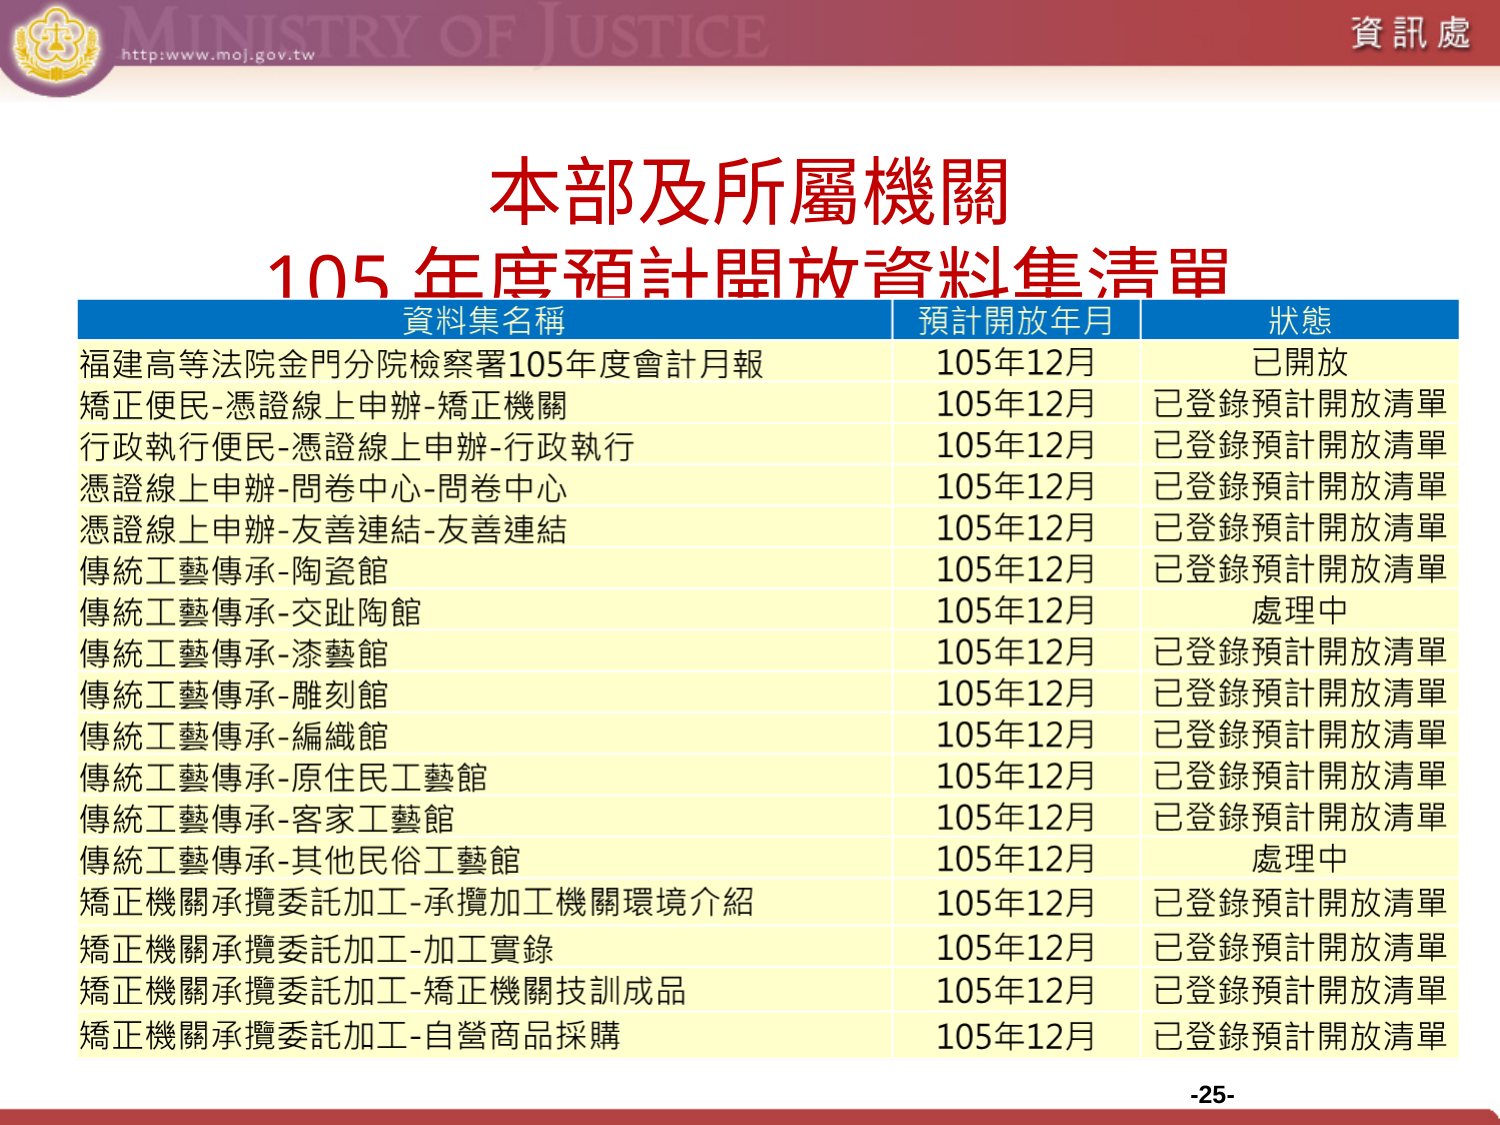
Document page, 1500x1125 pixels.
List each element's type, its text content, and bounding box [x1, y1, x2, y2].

picture [76, 291, 1460, 1077]
title 本部及所屬機關 105年度預計開放資料集清單 [112, 137, 1388, 288]
text_box -25- [1175, 1070, 1488, 1109]
